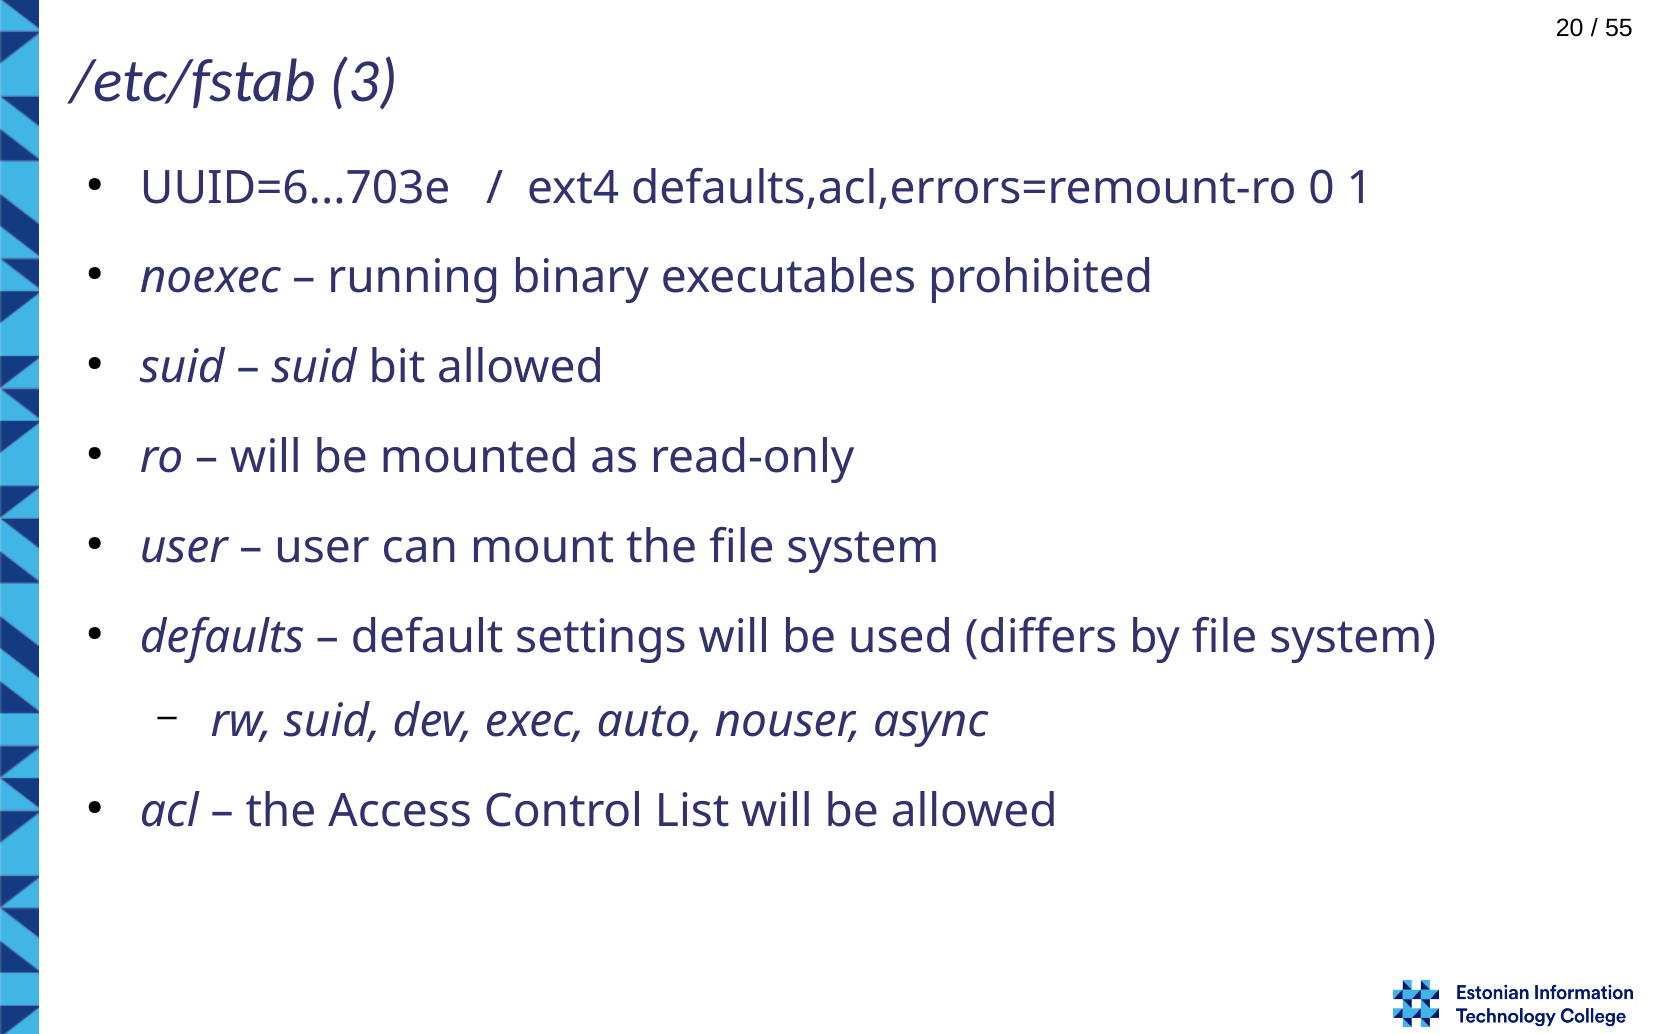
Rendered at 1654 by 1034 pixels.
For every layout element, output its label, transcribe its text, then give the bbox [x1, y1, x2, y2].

list UUID=6...703e / ext4 defaults,acl,errors=remount-ro 0 1 noexec – running binary executables prohibited suid – suid bit allowed ro – will be mounted as read-only user – user can mount the file system defaults – default settings will be used (differs by file system) rw, suid, dev, exec, auto, nouser, async acl – the Access Control List will be allowed [68, 153, 1630, 957]
title /etc/fstab (3) [70, 41, 1630, 130]
picture [1393, 980, 1633, 1027]
